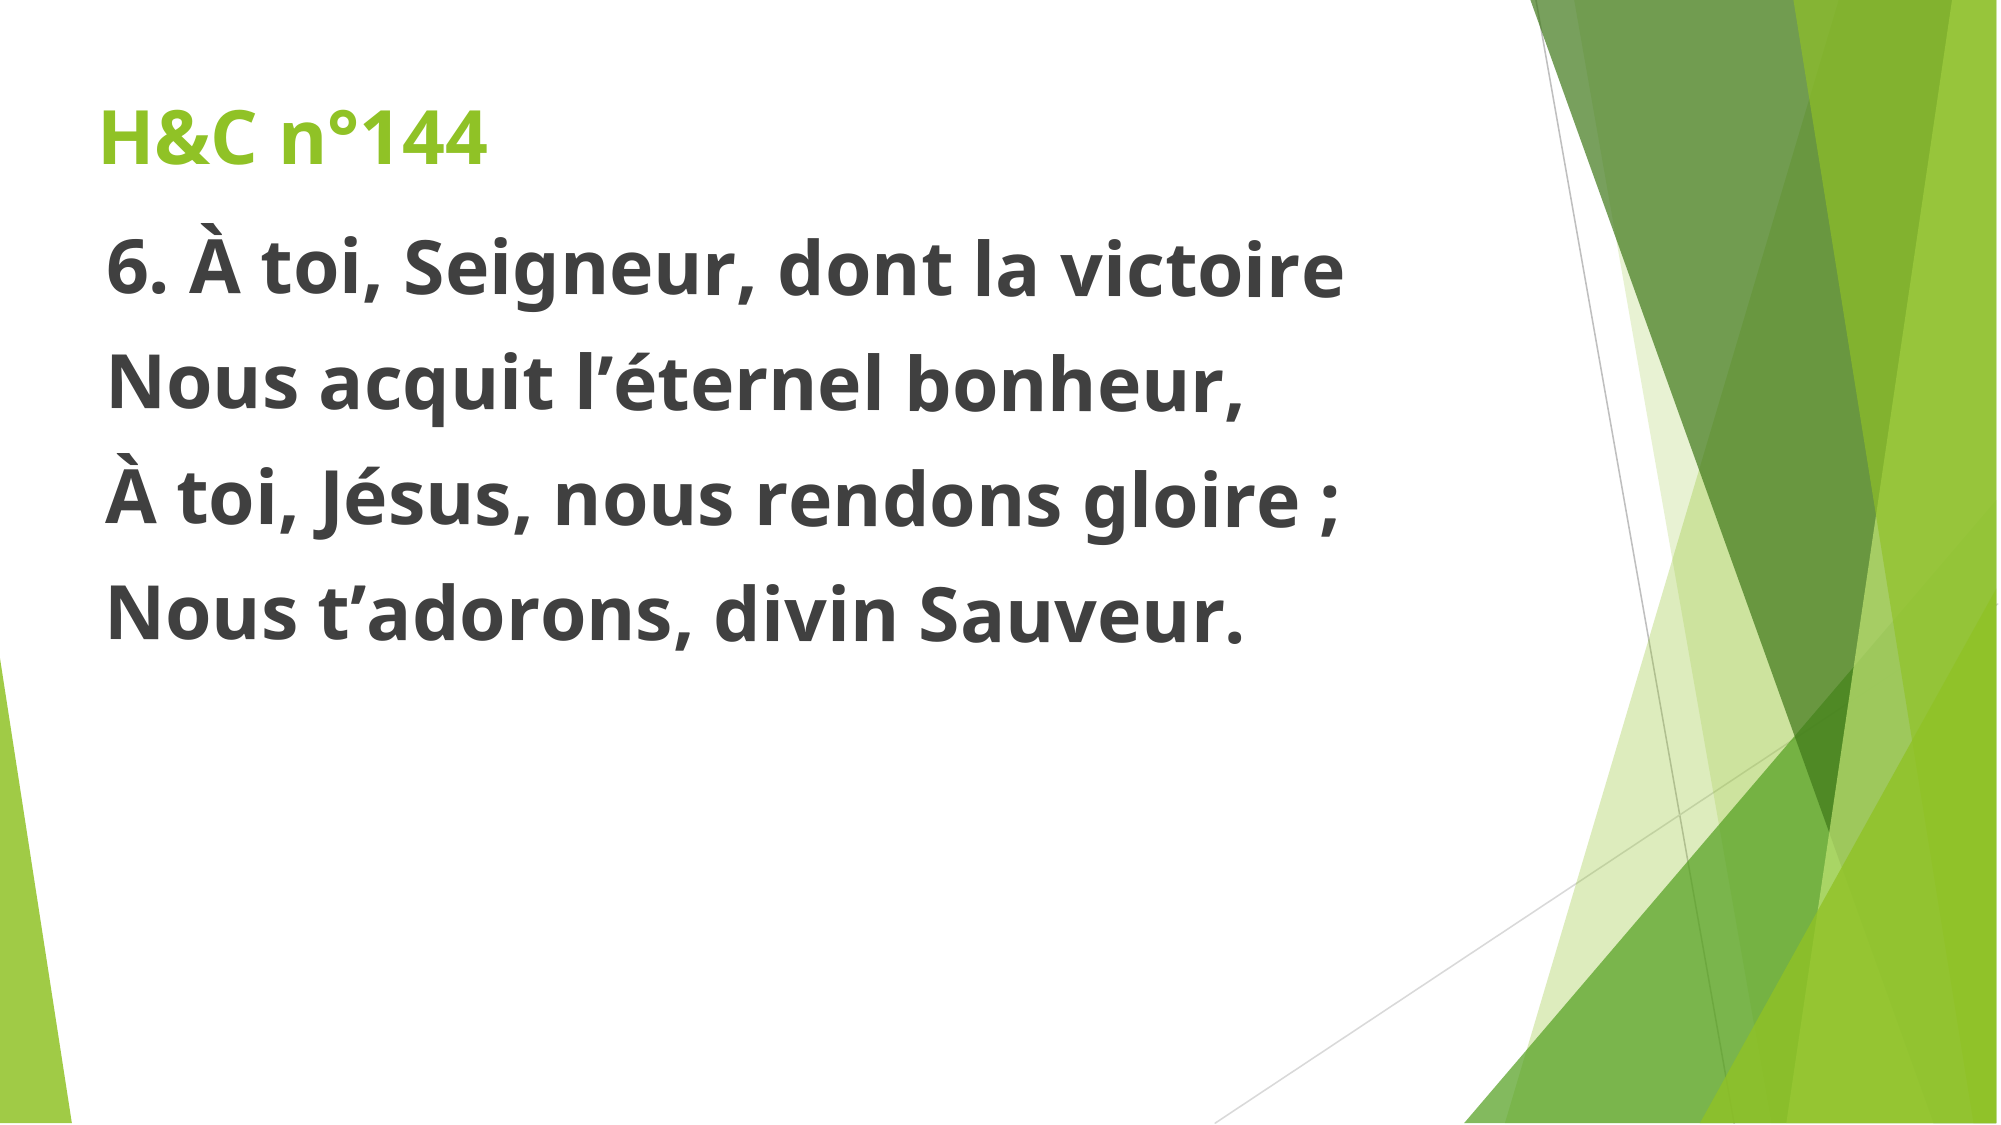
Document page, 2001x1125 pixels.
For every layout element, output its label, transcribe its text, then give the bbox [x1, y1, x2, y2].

text_box 6. À toi, Seigneur, dont la victoire Nous acquit l’éternel bonheur, À toi, Jésus, nous rendons gloire ; Nous t’adorons, divin Sauveur. [88, 197, 1958, 1086]
text_box H&C n°144 [82, 82, 638, 189]
